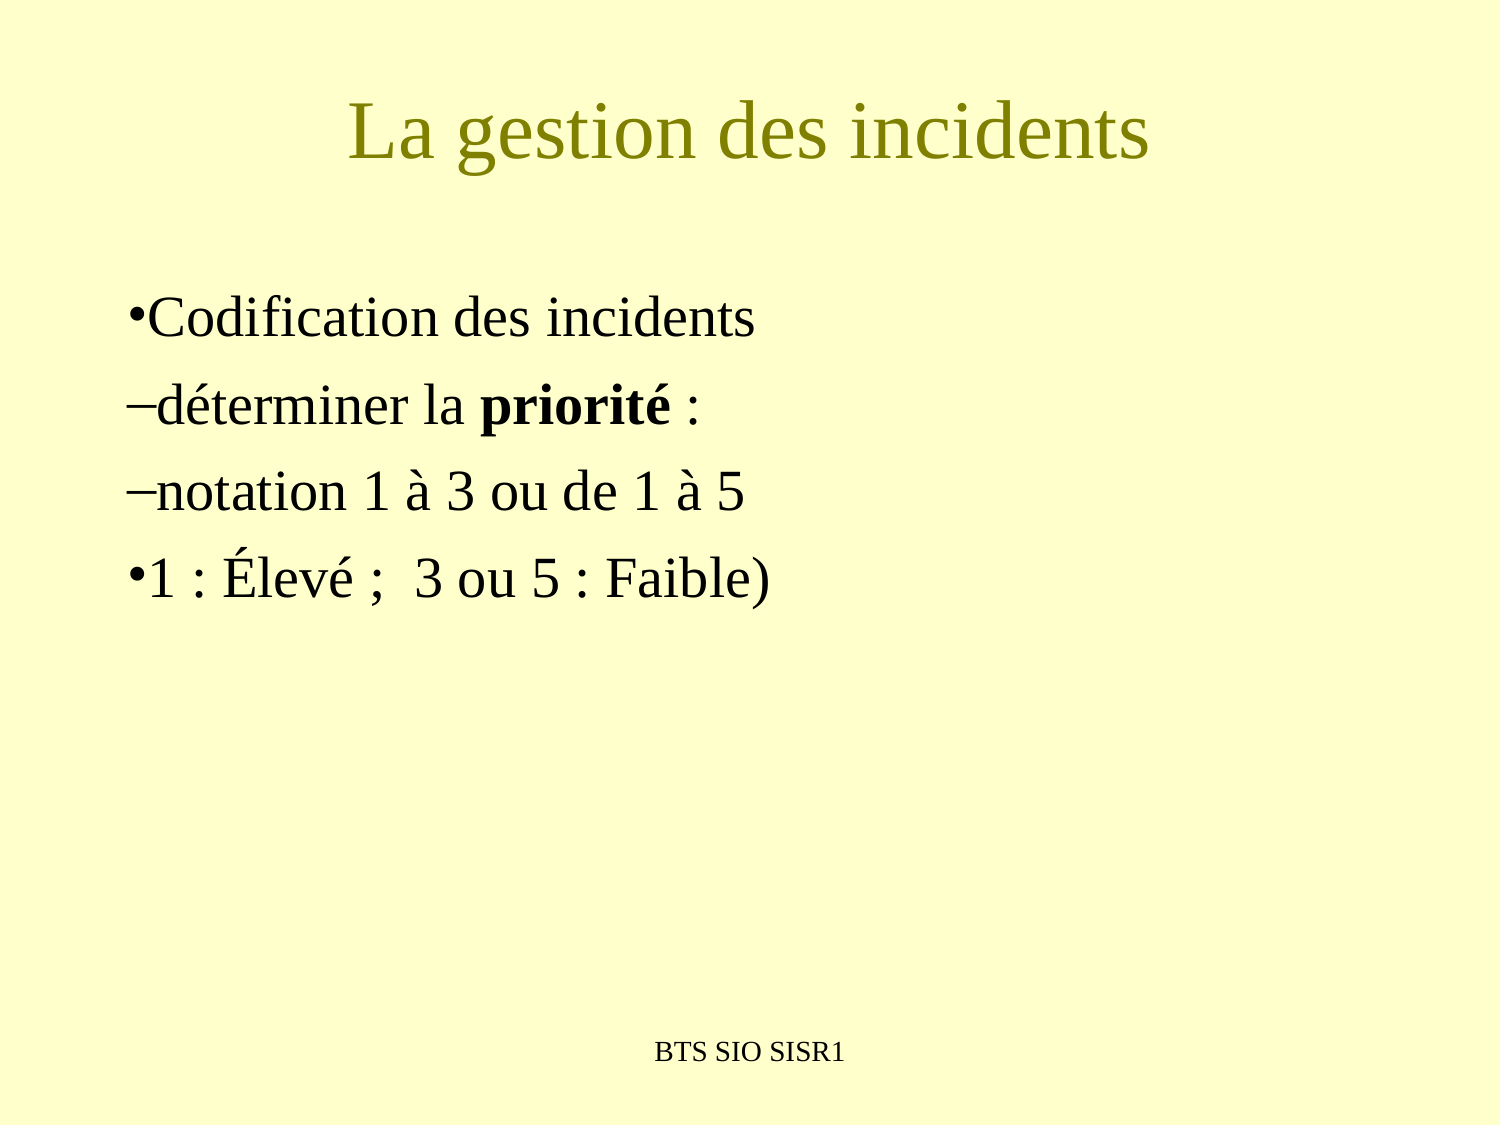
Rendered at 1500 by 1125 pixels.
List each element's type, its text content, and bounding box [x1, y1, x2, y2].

list Codification des incidents déterminer la priorité : notation 1 à 3 ou de 1 à 5 1 : Élevé ; 3 ou 5 : Faible) [112, 278, 1388, 977]
text_box BTS SIO SISR1 [512, 1025, 988, 1101]
